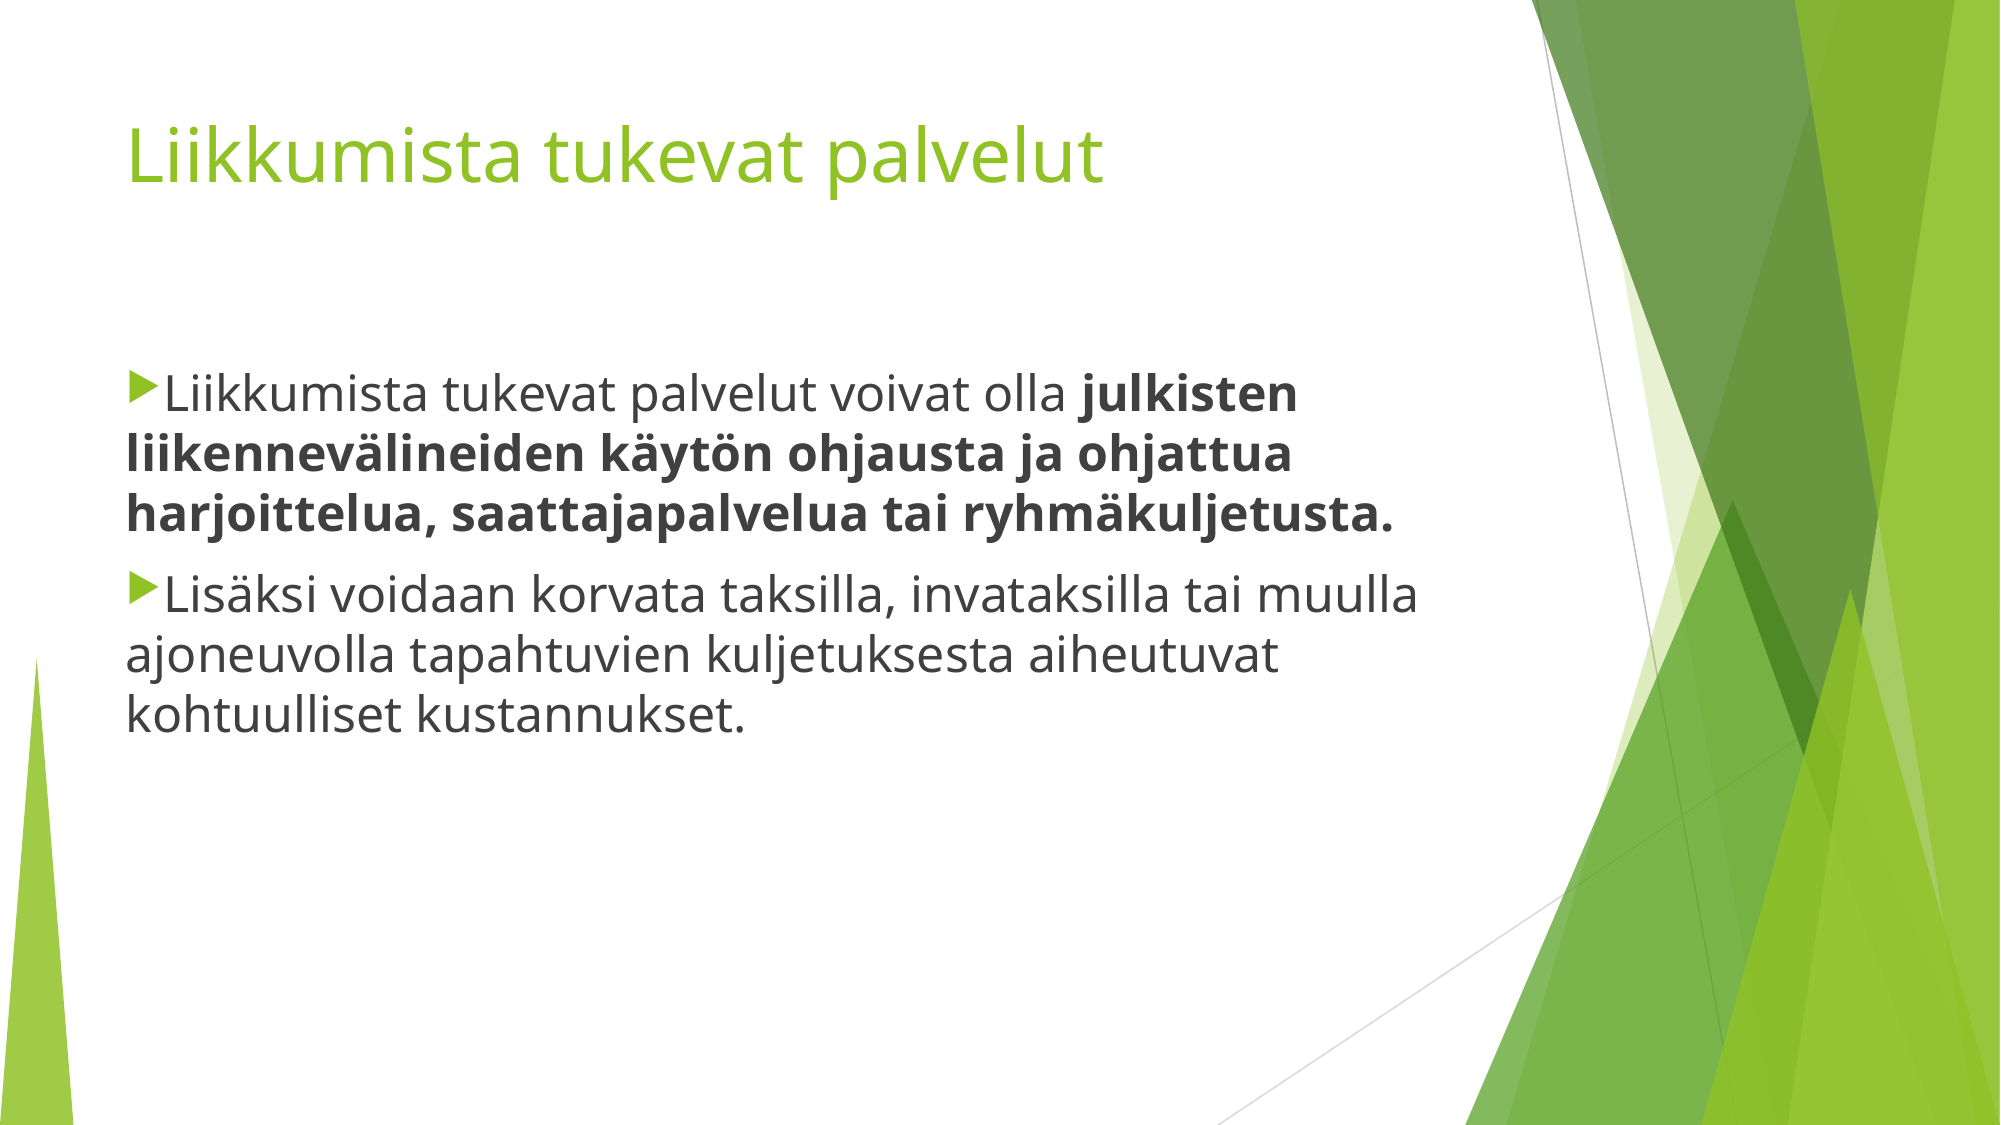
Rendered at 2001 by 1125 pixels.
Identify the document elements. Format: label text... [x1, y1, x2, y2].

title Liikkumista tukevat palvelut [111, 99, 1522, 317]
list Liikkumista tukevat palvelut voivat olla julkisten liikennevälineiden käytön ohjausta ja ohjattua harjoittelua, saattajapalvelua tai ryhmäkuljetusta. Lisäksi voidaan korvata taksilla, invataksilla tai muulla ajoneuvolla tapahtuvien kuljetuksesta aiheutuvat kohtuulliset kustannukset. [111, 354, 1522, 992]
